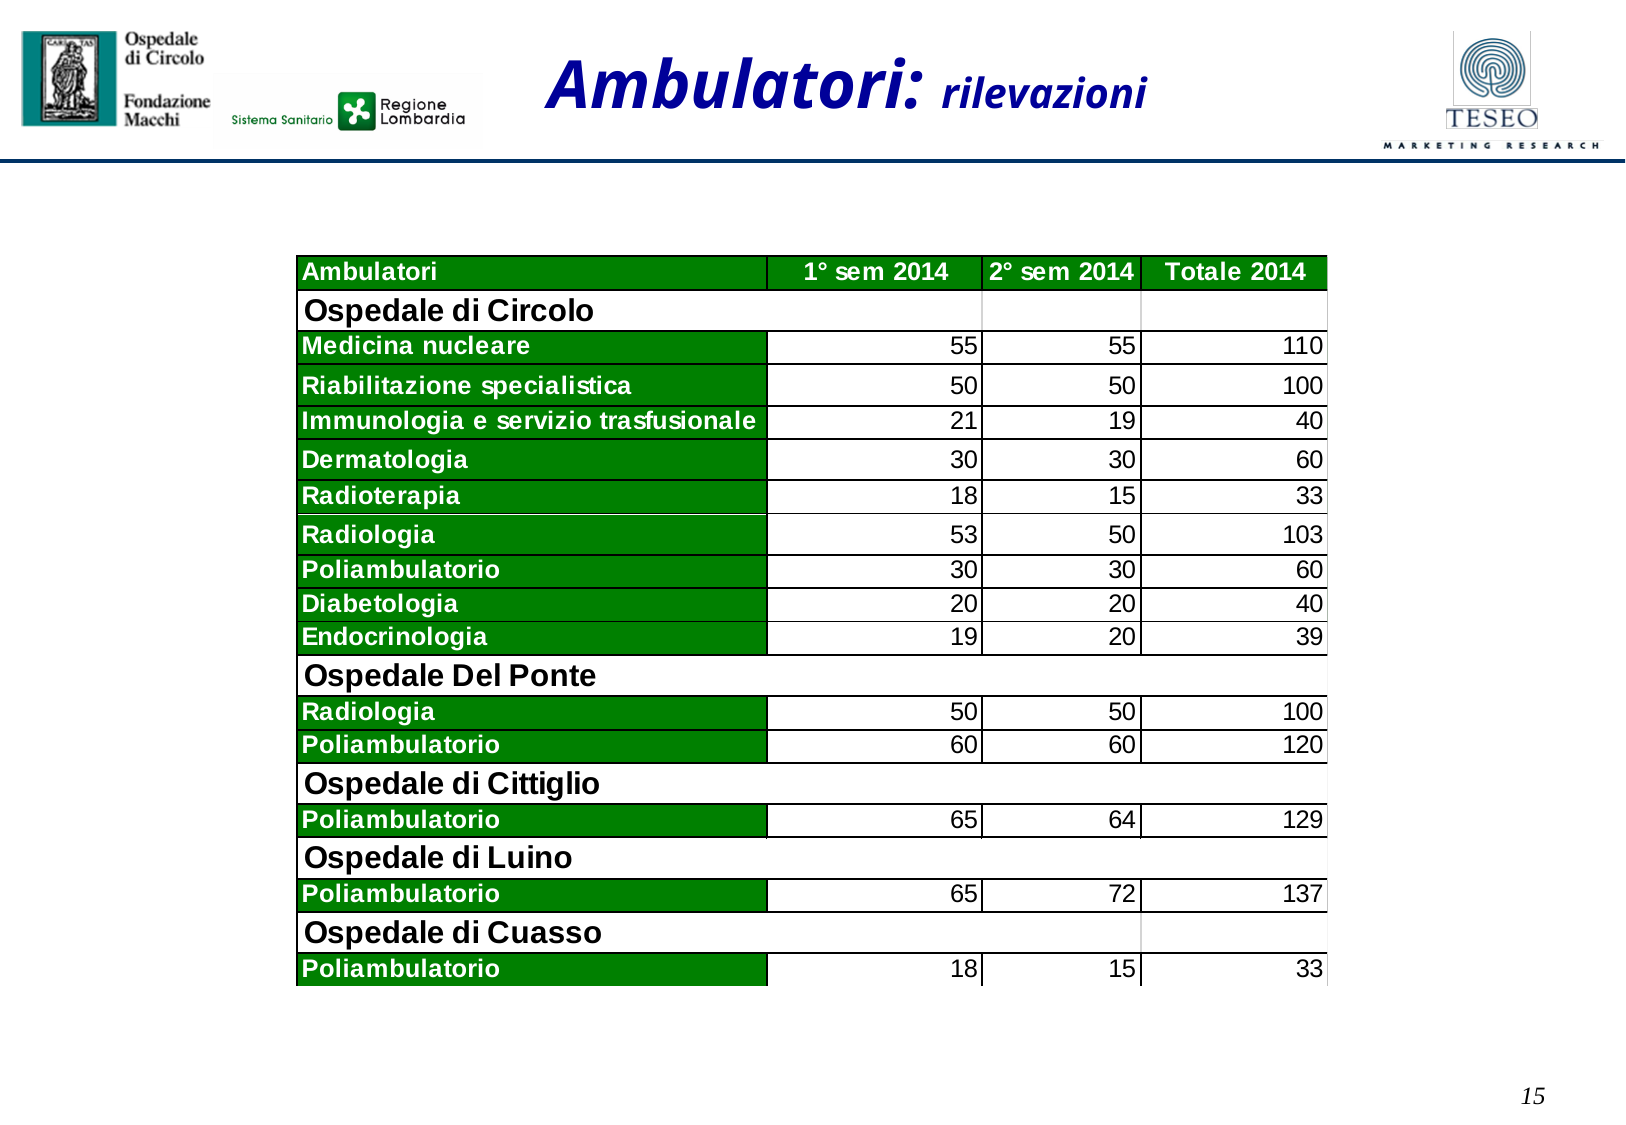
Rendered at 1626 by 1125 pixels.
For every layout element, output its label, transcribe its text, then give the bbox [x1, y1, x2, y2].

picture [295, 255, 1330, 988]
picture [21, 31, 483, 149]
text_box Ambulatori: rilevazioni [304, 18, 1392, 144]
picture [1381, 31, 1604, 149]
